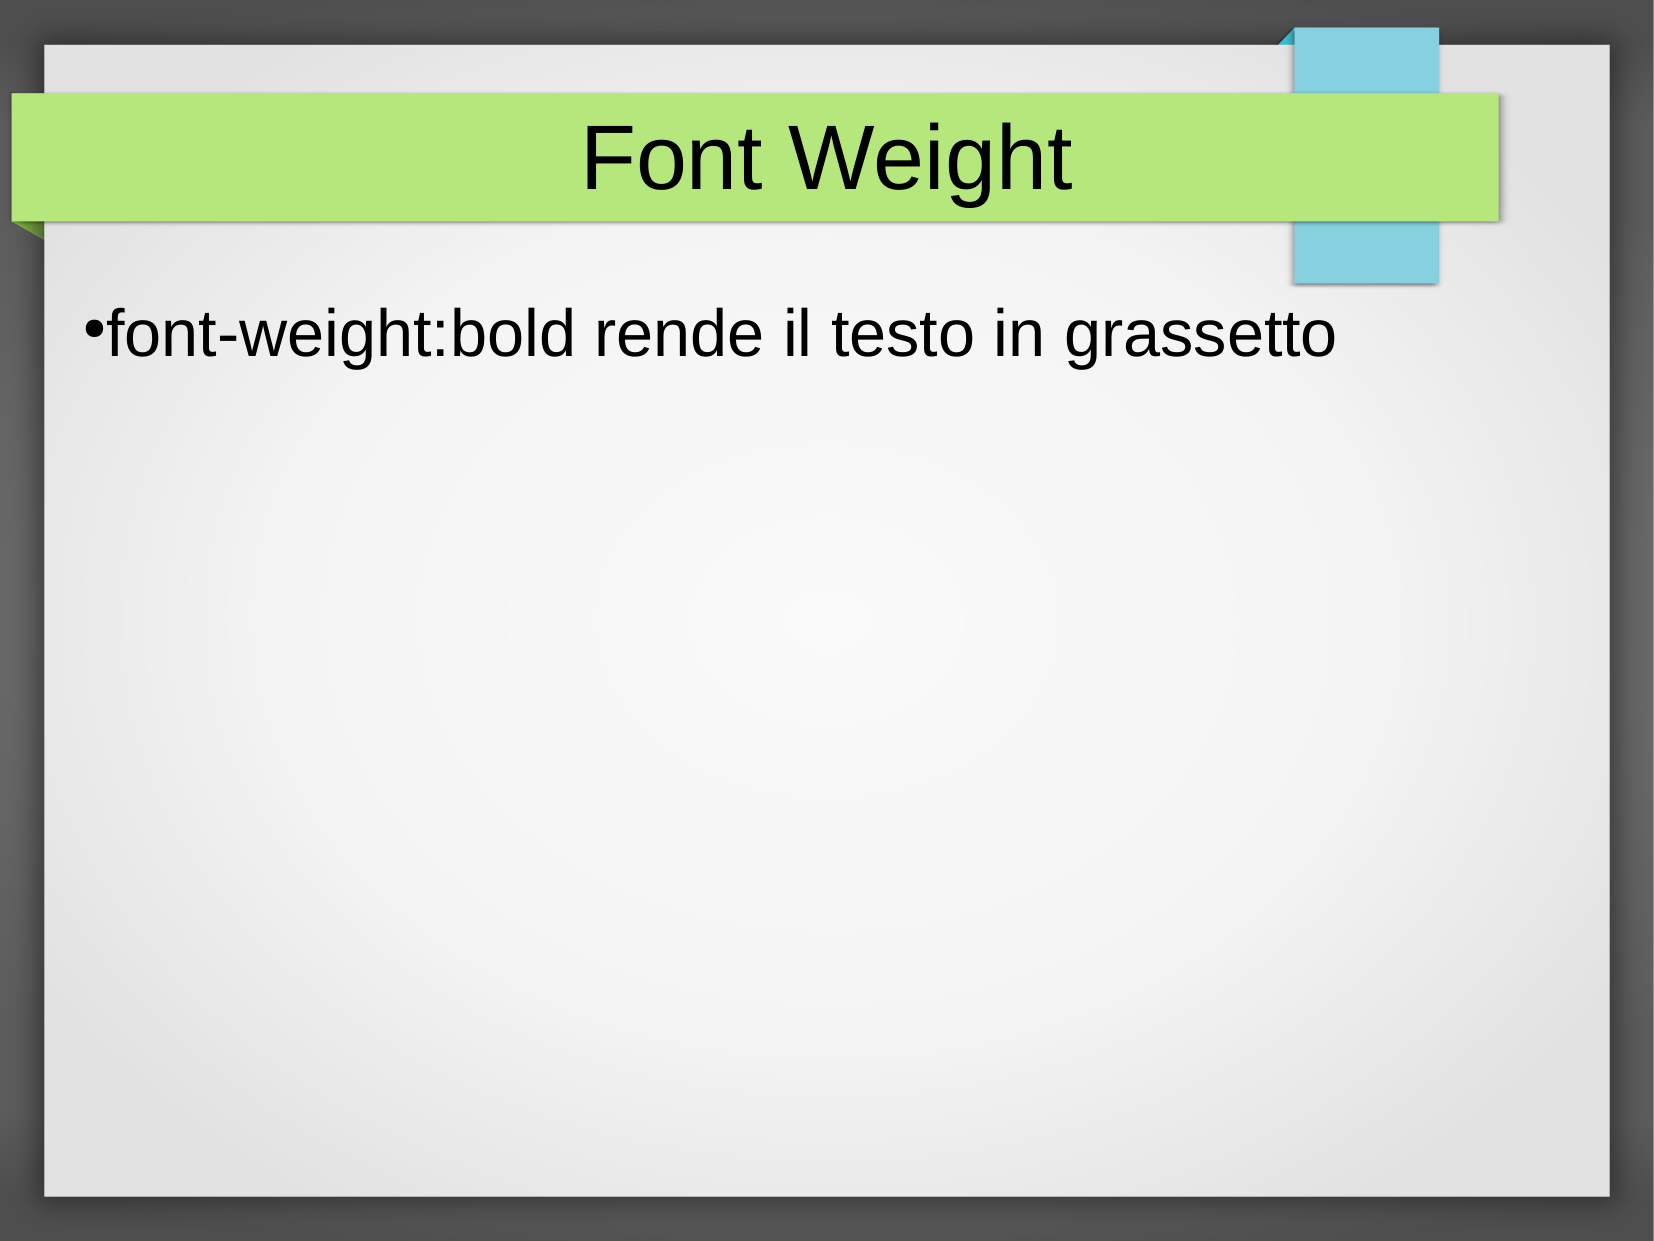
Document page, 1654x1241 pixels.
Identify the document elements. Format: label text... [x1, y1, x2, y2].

list font-weight:bold rende il testo in grassetto [82, 290, 1571, 1170]
picture [0, 0, 1654, 1241]
title Font Weight [82, 49, 1571, 257]
